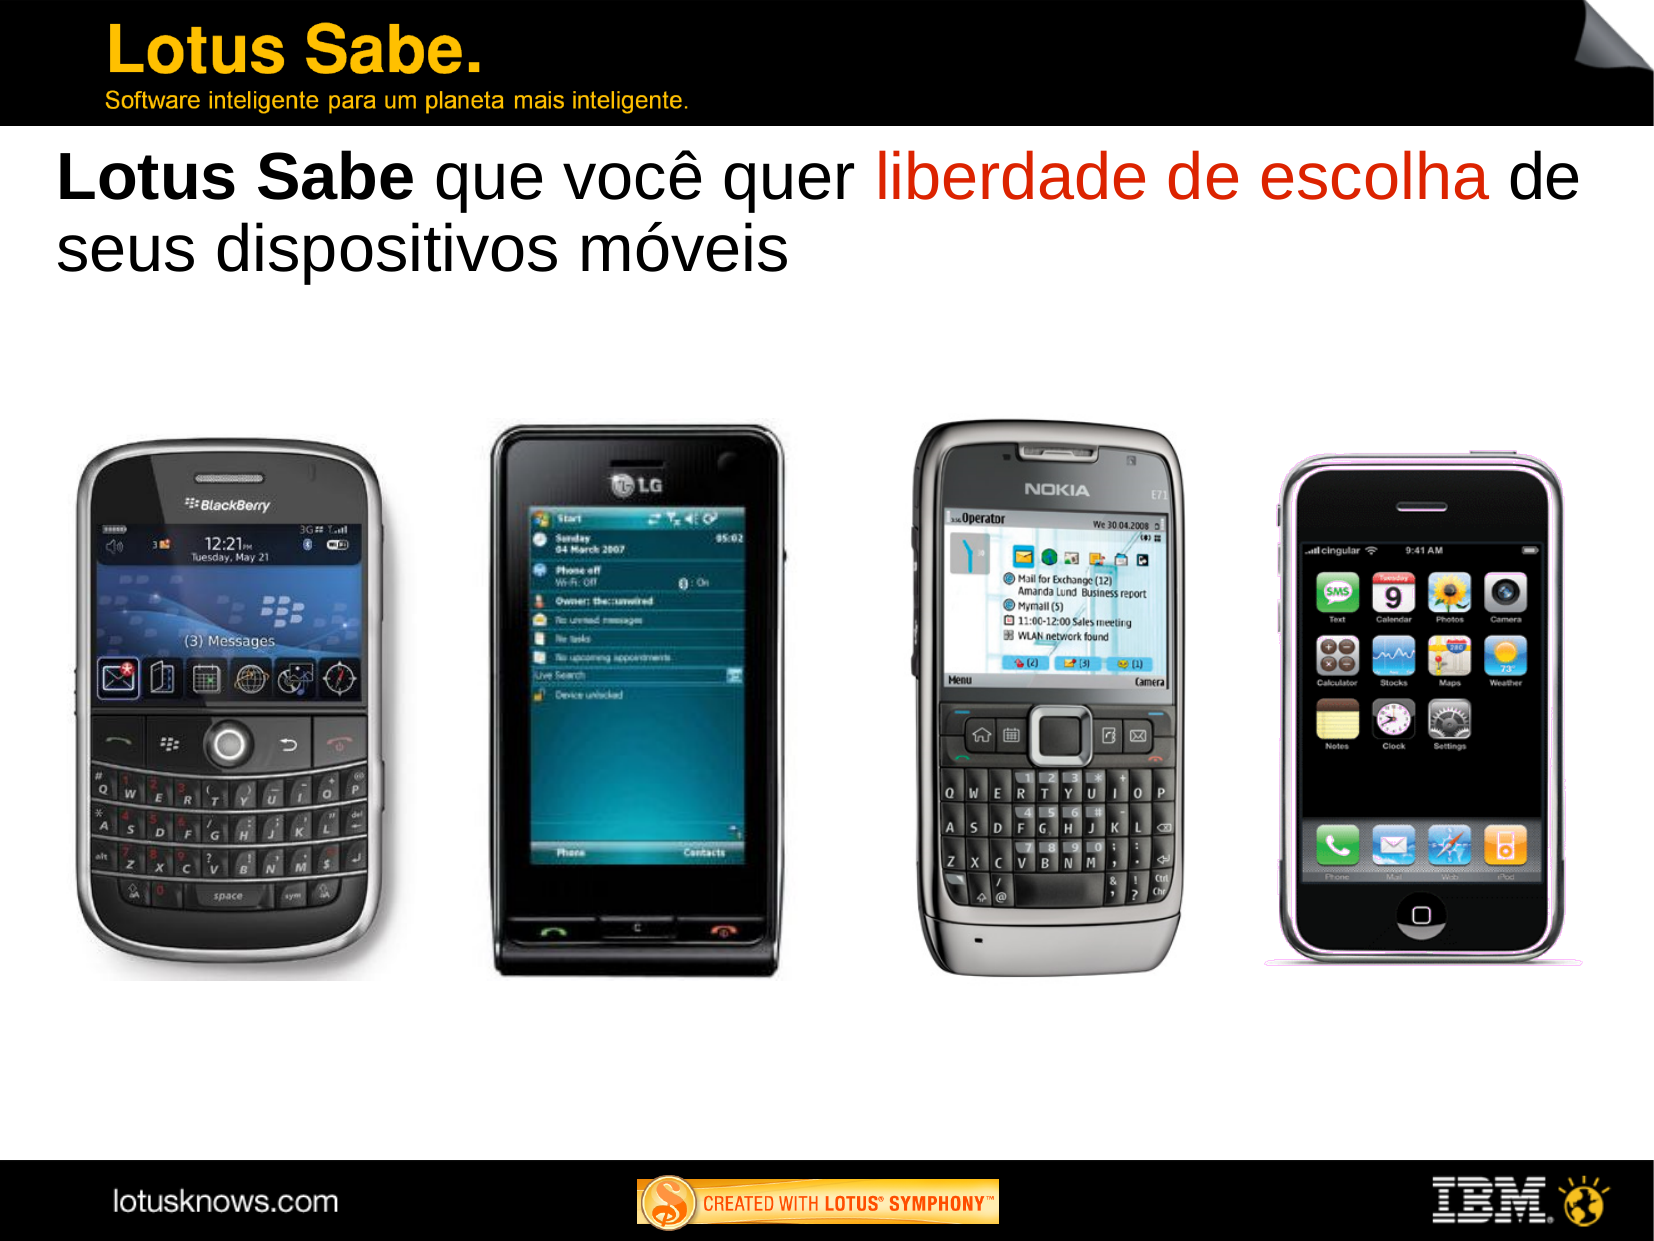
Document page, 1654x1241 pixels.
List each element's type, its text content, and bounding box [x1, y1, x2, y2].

title Lotus Sabe que você quer liberdade de escolha de seus dispositivos móveis [56, 140, 1595, 287]
picture [47, 424, 422, 981]
picture [0, 0, 1654, 126]
picture [0, 1160, 1654, 1241]
picture [867, 386, 1603, 1010]
picture [431, 418, 843, 981]
